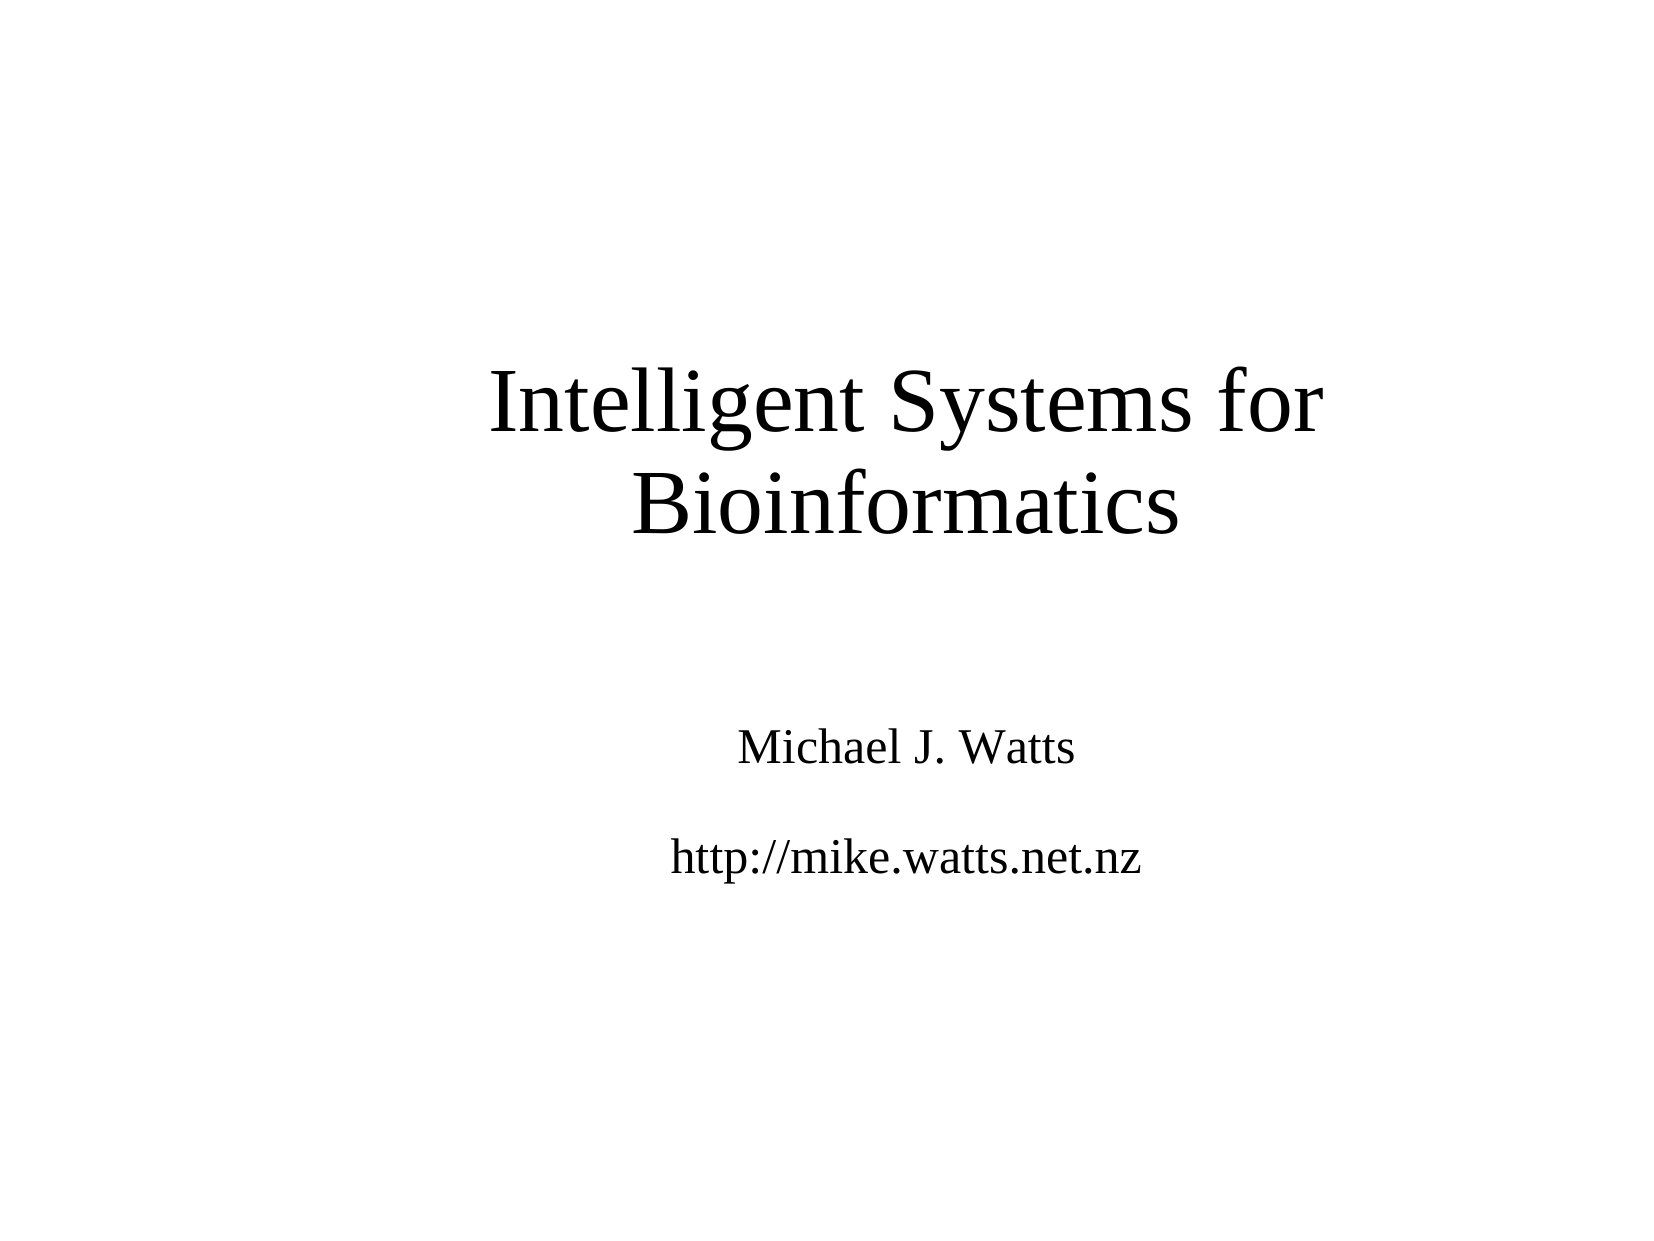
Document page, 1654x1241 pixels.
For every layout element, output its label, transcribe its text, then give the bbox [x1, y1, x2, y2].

text_box Intelligent Systems for Bioinformatics Michael J. Watts http://mike.watts.net.nz [380, 349, 1433, 962]
